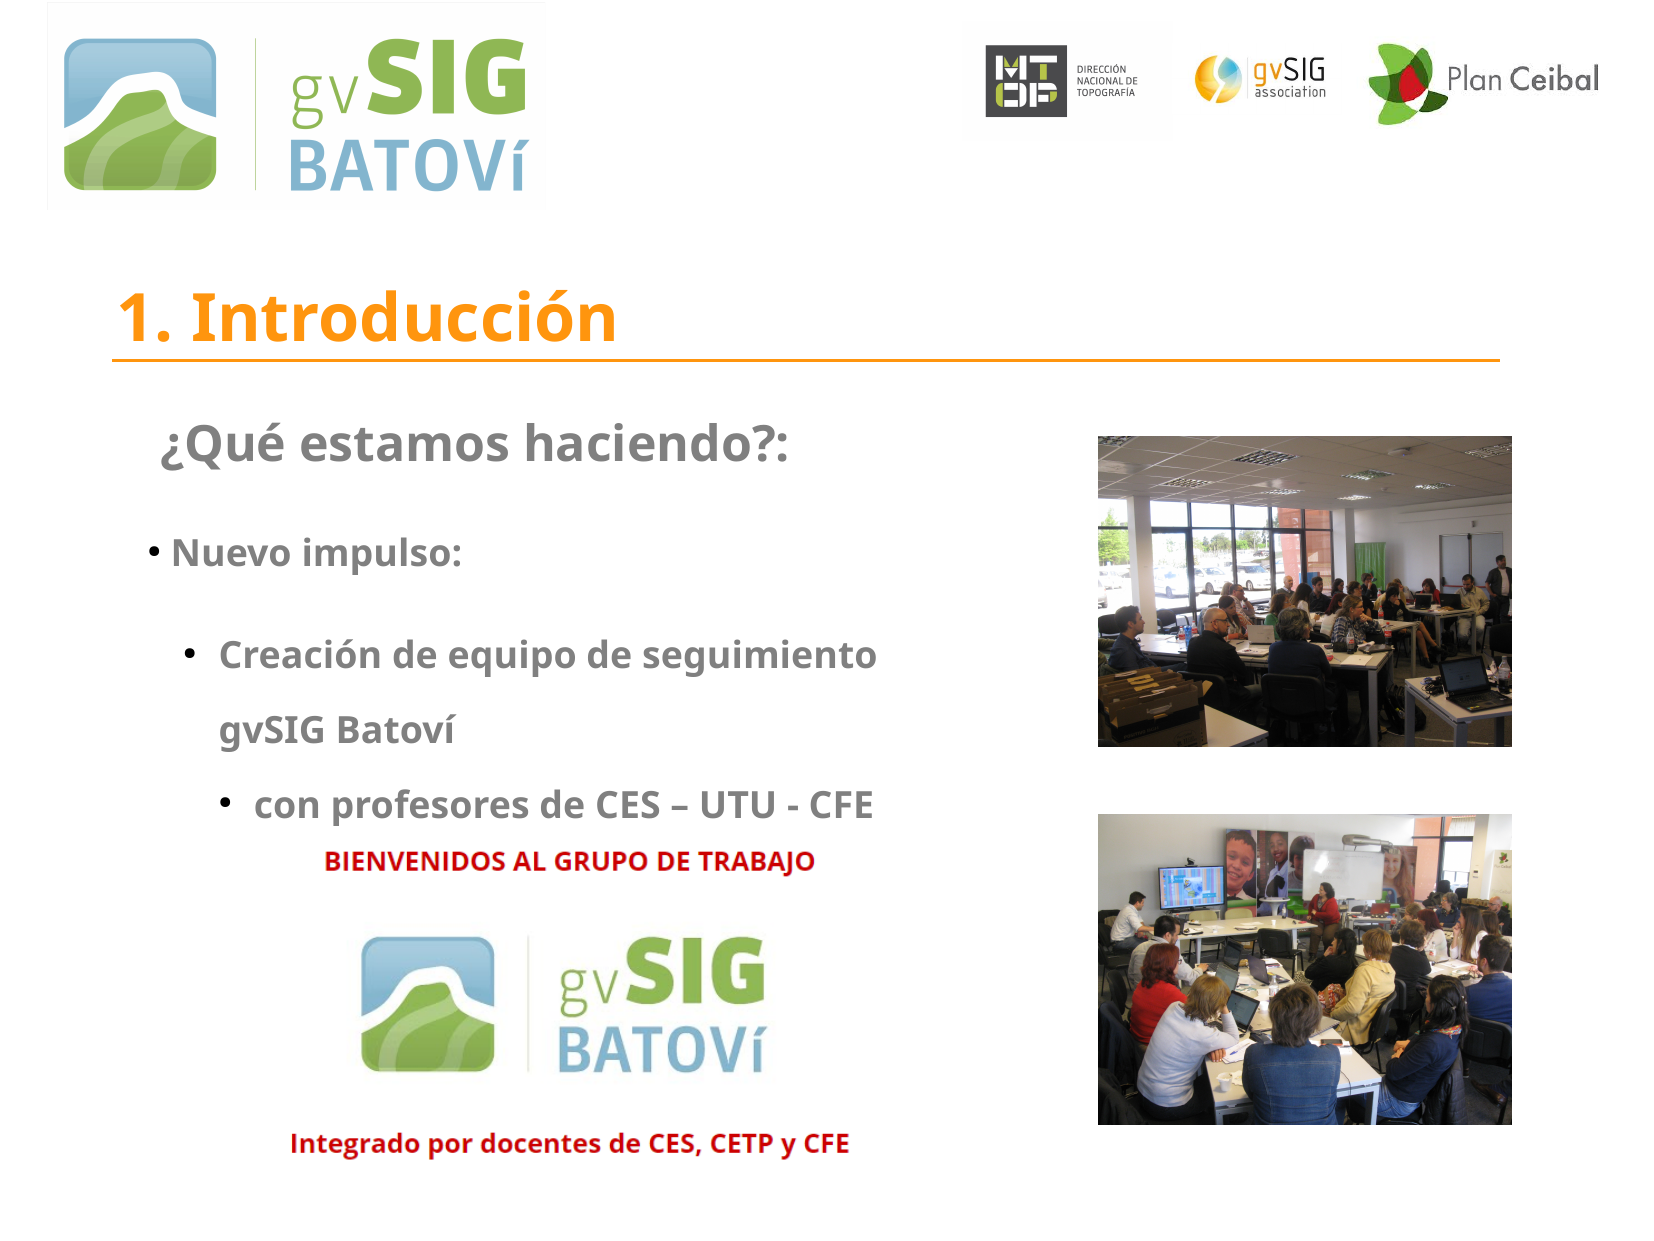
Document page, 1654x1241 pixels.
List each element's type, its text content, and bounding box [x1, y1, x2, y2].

title 1. Introducción [116, 274, 1605, 356]
picture [165, 826, 988, 1182]
picture [1343, 23, 1626, 142]
picture [1098, 436, 1512, 748]
picture [962, 21, 1342, 141]
picture [1098, 814, 1512, 1126]
list ¿Qué estamos haciendo?: Nuevo impulso: Creación de equipo de seguimiento gvSIG Batoví con profesores de CES – UTU - CFE [147, 407, 993, 787]
